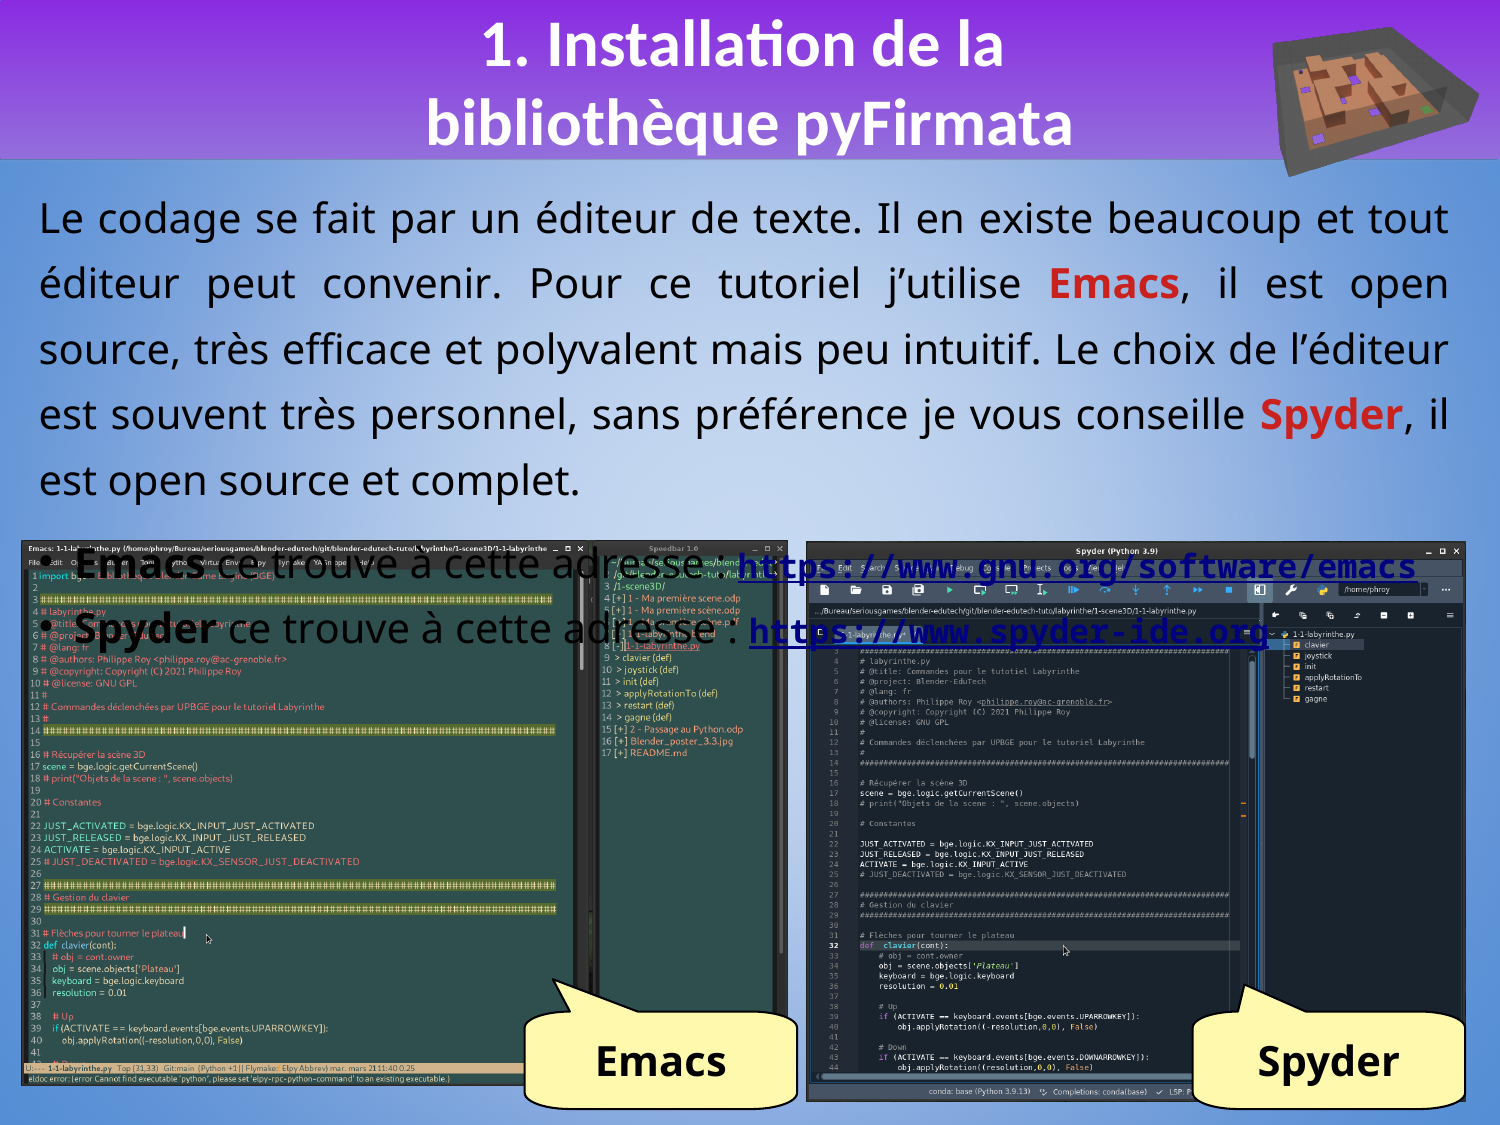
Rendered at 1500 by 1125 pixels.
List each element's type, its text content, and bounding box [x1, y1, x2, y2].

text_box 1. Installation de la bibliothèque pyFirmata [0, 0, 1500, 159]
picture [0, 27, 1500, 1125]
text_box Le codage se fait par un éditeur de texte. Il en existe beaucoup et tout éditeur peut convenir. Pour ce tutoriel j’utilise Emacs, il est open source, très efficace et polyvalent mais peu intuitif. Le choix de l’éditeur est souvent très personnel, sans préférence je vous conseille Spyder, il est open source et complet. Emacs ce trouve à cette adresse : https://www.gnu.org/software/emacs Spyder ce trouve à cette adresse : https://www.spyder-ide.org [23, 172, 1465, 494]
text_box Emacs [524, 979, 798, 1110]
text_box Spyder [1192, 984, 1466, 1110]
